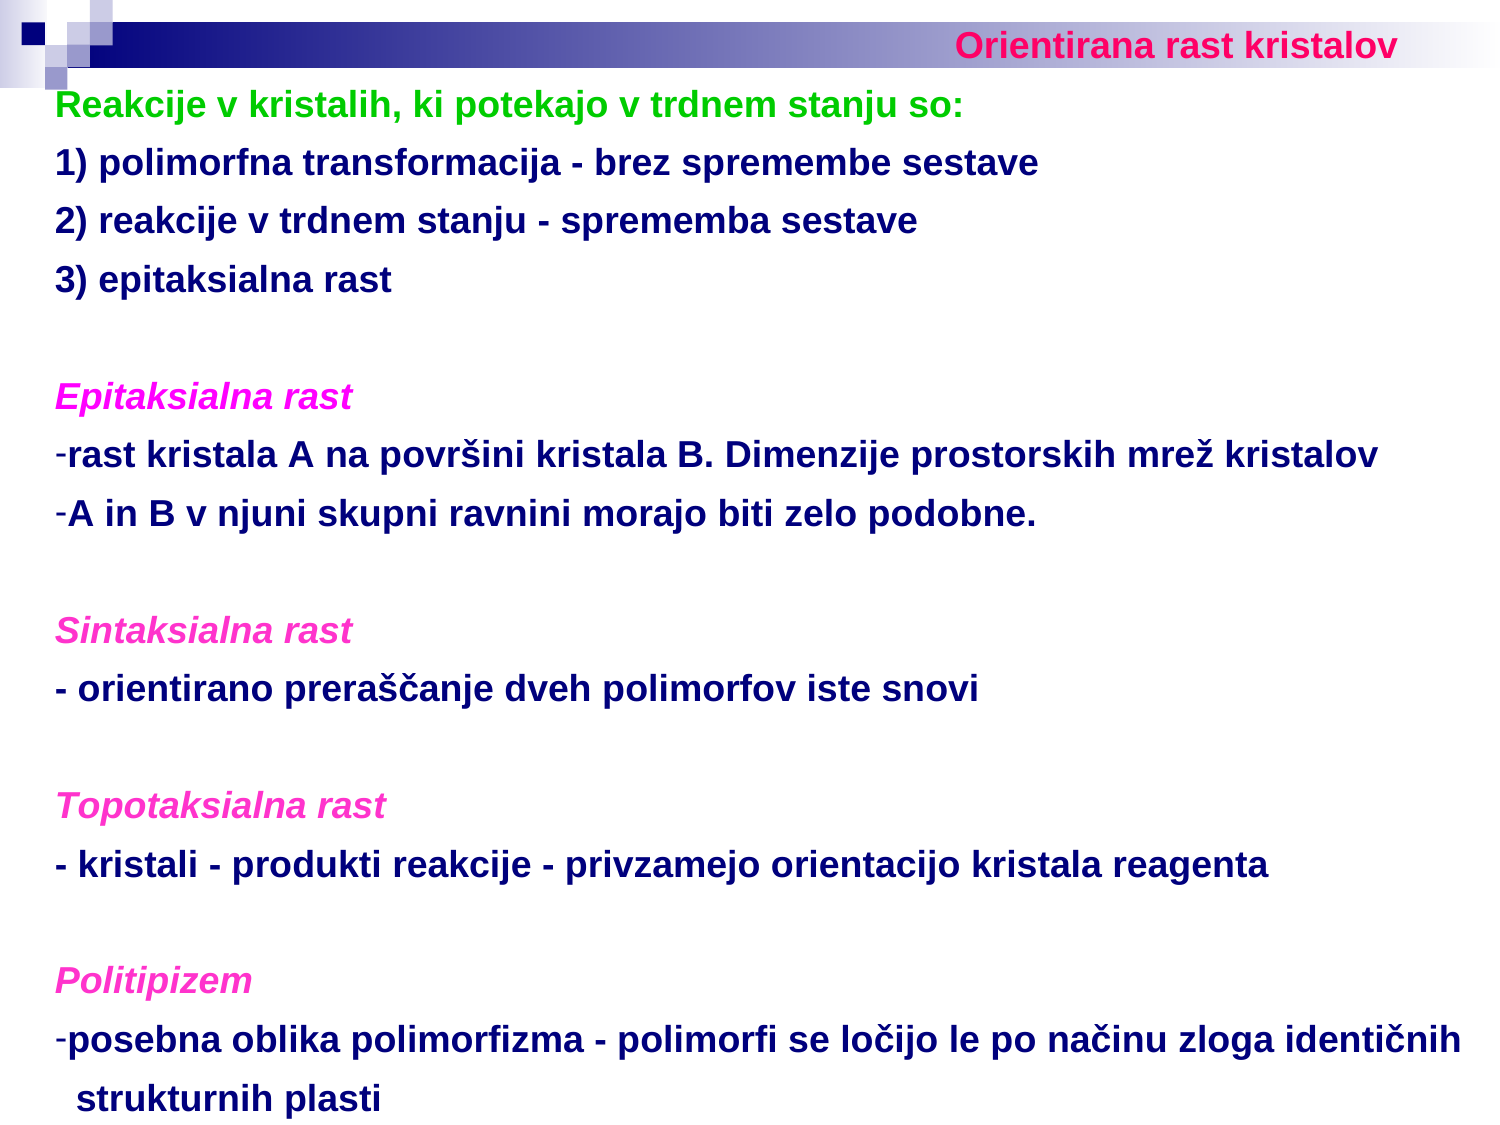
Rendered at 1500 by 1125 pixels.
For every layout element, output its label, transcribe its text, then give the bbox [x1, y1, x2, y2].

text_box Orientirana rast kristalov Reakcije v kristalih, ki potekajo v trdnem stanju so: 1) polimorfna transformacija - brez spremembe sestave 2) reakcije v trdnem stanju - sprememba sestave 3) epitaksialna rast Epitaksialna rast rast kristala A na površini kristala B. Dimenzije prostorskih mrež kristalov A in B v njuni skupni ravnini morajo biti zelo podobne. Sintaksialna rast - orientirano preraščanje dveh polimorfov iste snovi Topotaksialna rast - kristali - produkti reakcije - privzamejo orientacijo kristala reagenta Politipizem posebna oblika polimorfizma - polimorfi se ločijo le po načinu zloga identičnih strukturnih plasti [40, 0, 1490, 1125]
